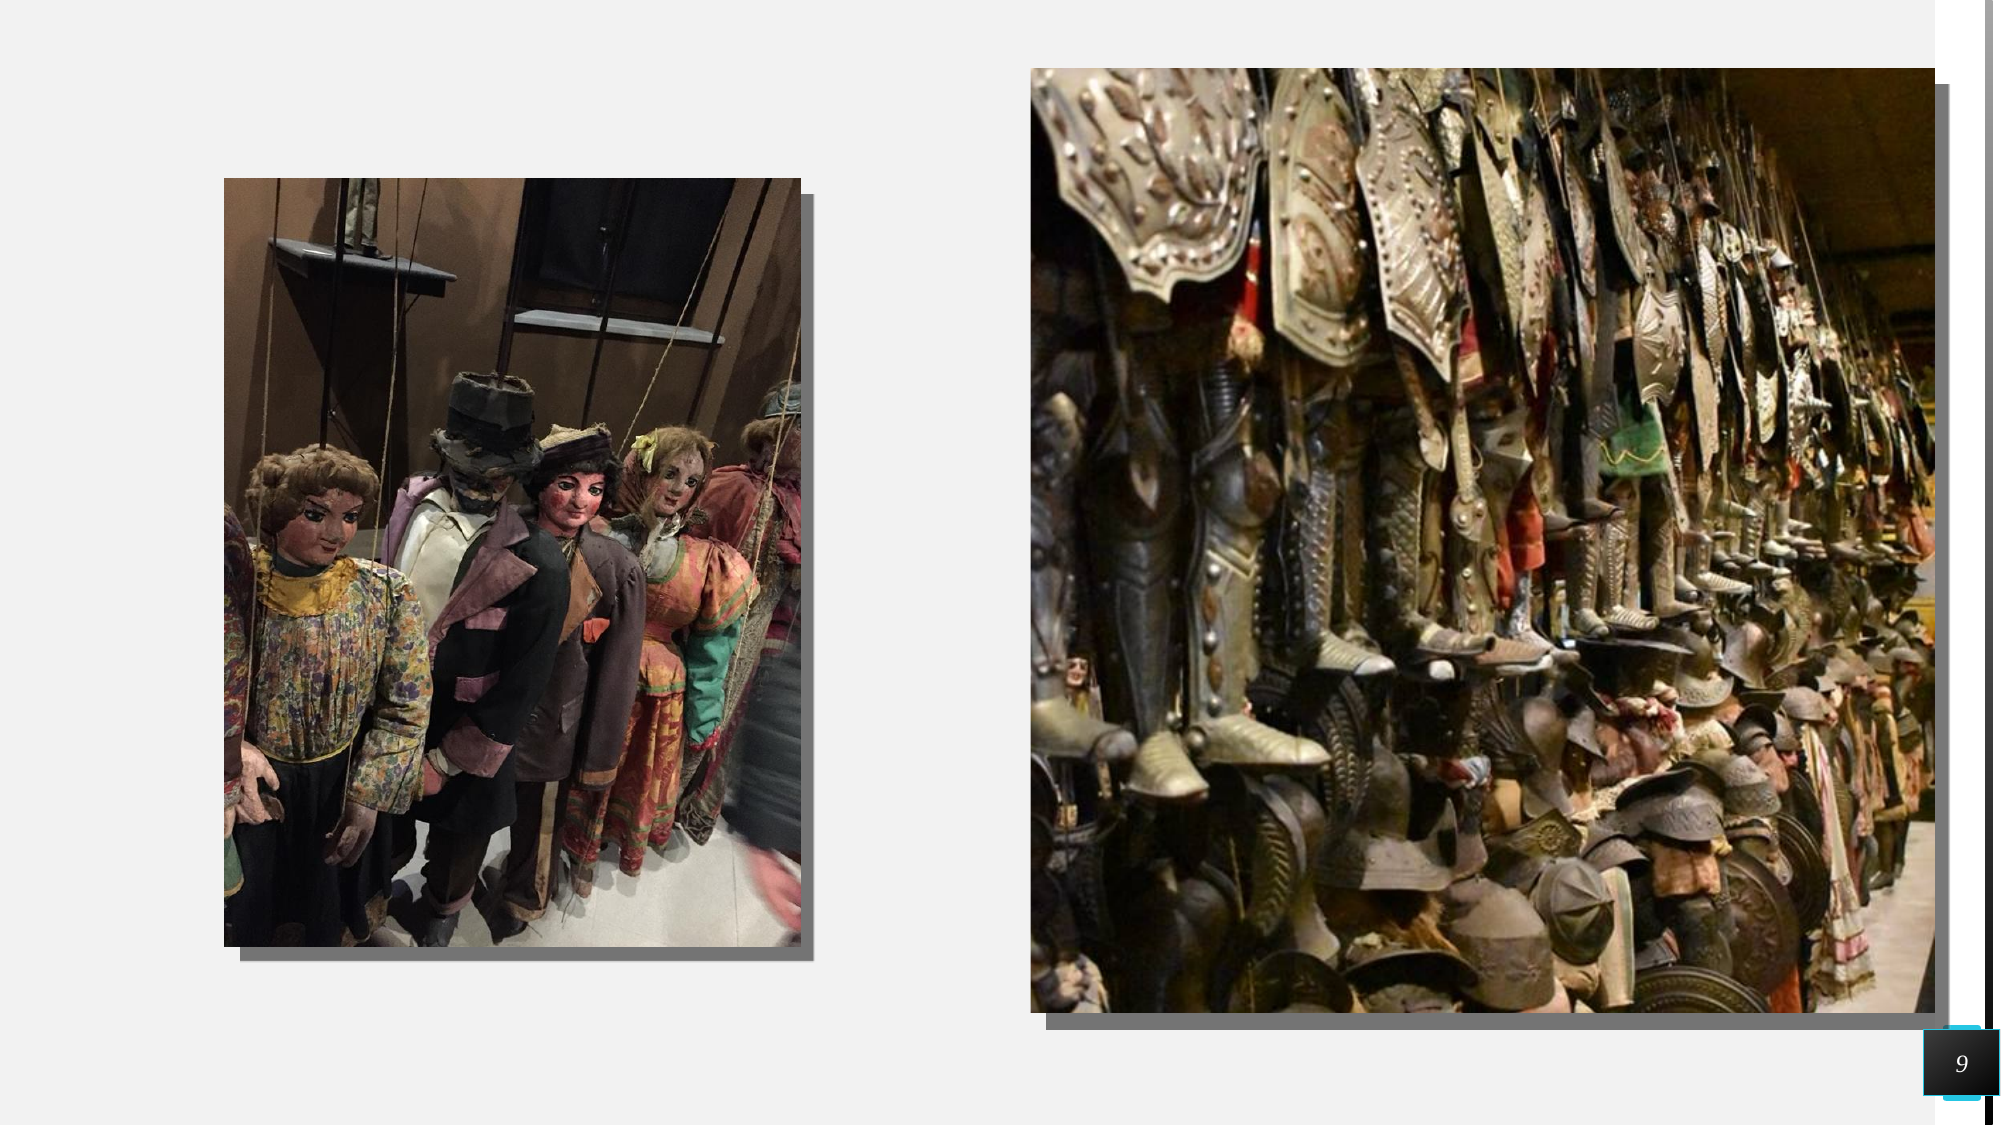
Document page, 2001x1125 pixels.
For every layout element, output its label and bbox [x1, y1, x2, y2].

picture [224, 178, 801, 947]
text_box [1923, 1029, 2000, 1096]
picture [1030, 68, 1935, 1013]
